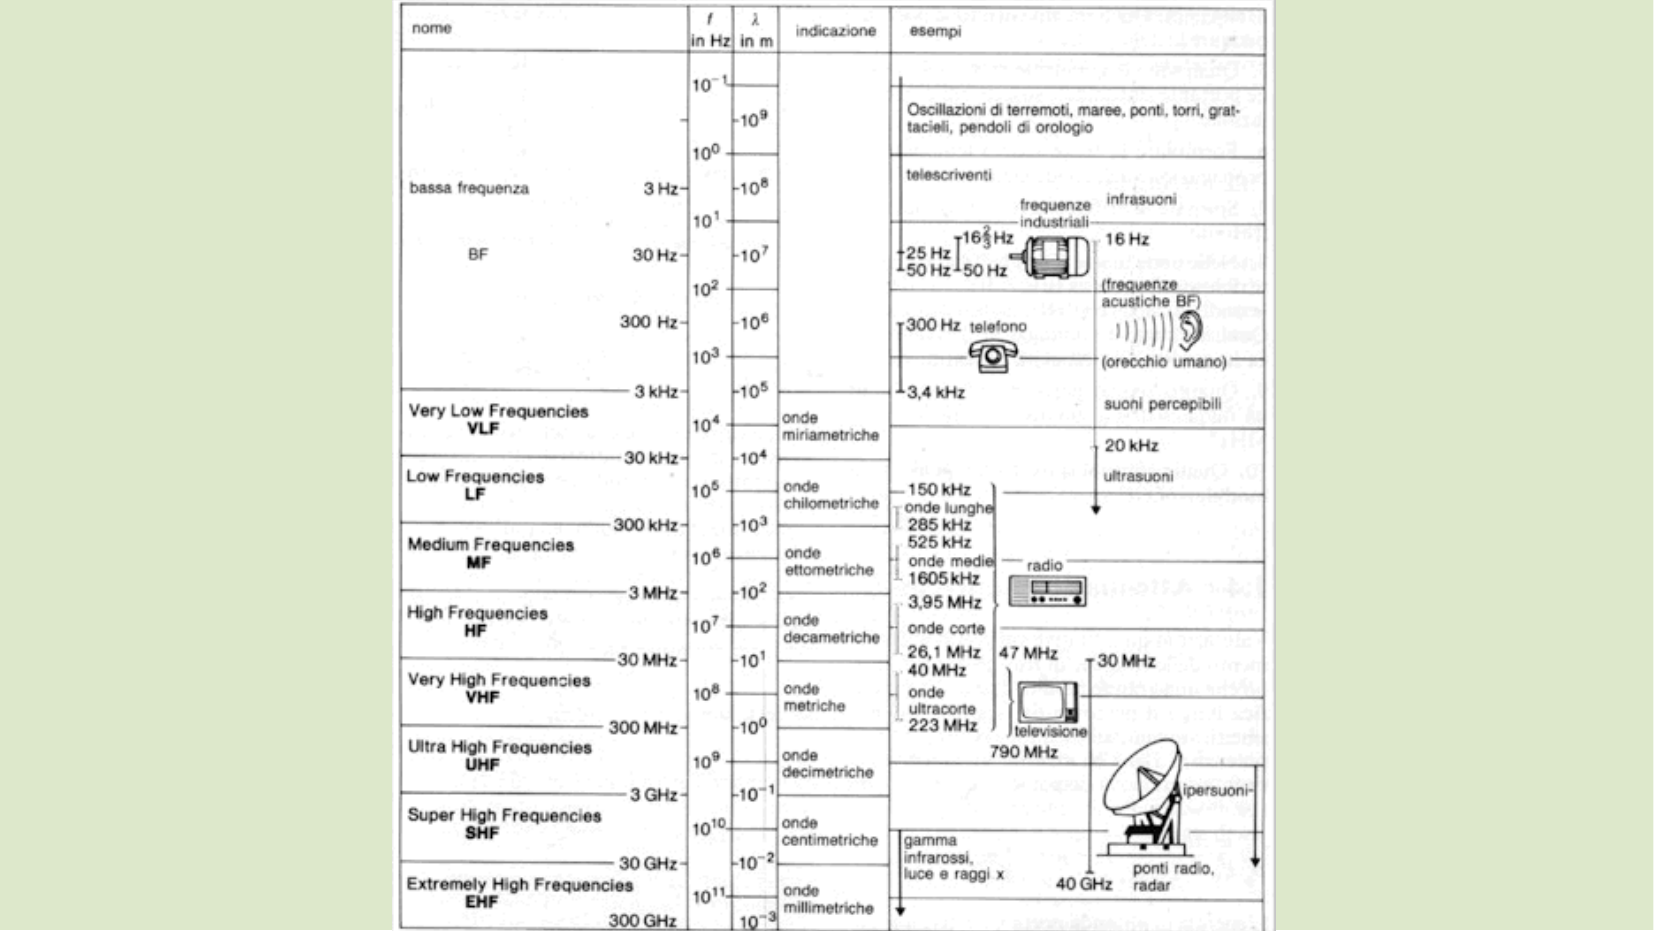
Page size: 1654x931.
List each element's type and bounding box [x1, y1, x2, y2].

picture [392, 0, 1276, 931]
